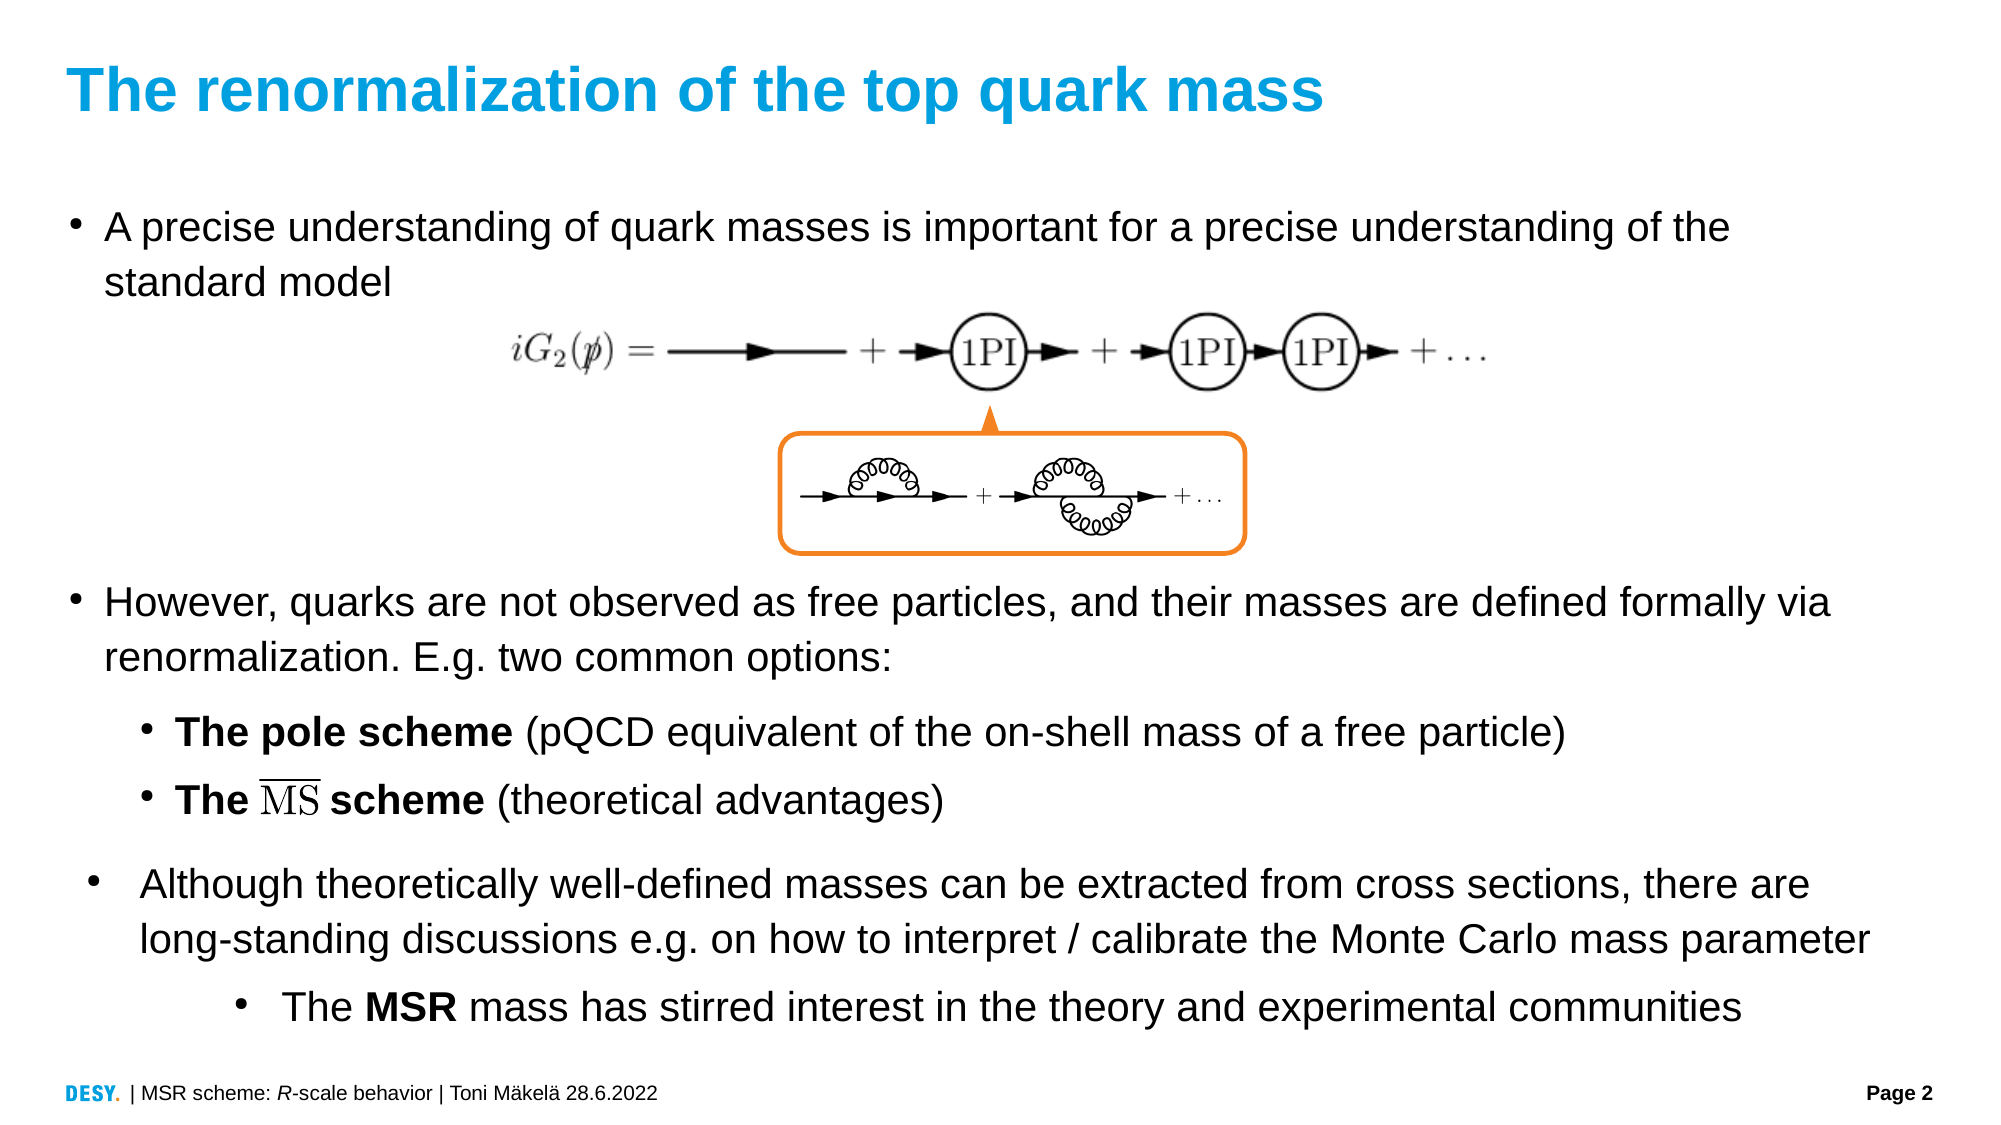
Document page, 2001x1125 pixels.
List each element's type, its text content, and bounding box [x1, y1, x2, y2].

picture [795, 450, 1242, 545]
list A precise understanding of quark masses is important for a precise understanding of the standard model However, quarks are not observed as free particles, and their masses are defined formally via renormalization. E.g. two common options: The pole scheme (pQCD equivalent of the on-shell mass of a free particle) The scheme (theoretical advantages) Although theoretically well-defined masses can be extracted from cross sections, there are long-standing discussions e.g. on how to interpret / calibrate the Monte Carlo mass parameter The MSR mass has stirred interest in the theory and experimental communities [68, 195, 1906, 1017]
title The renormalization of the top quark mass [66, 57, 1933, 132]
text_box [259, 779, 321, 816]
footer | MSR scheme: R-scale behavior | Toni Mäkelä 28.6.2022 [129, 1079, 1762, 1111]
picture [497, 299, 1511, 402]
